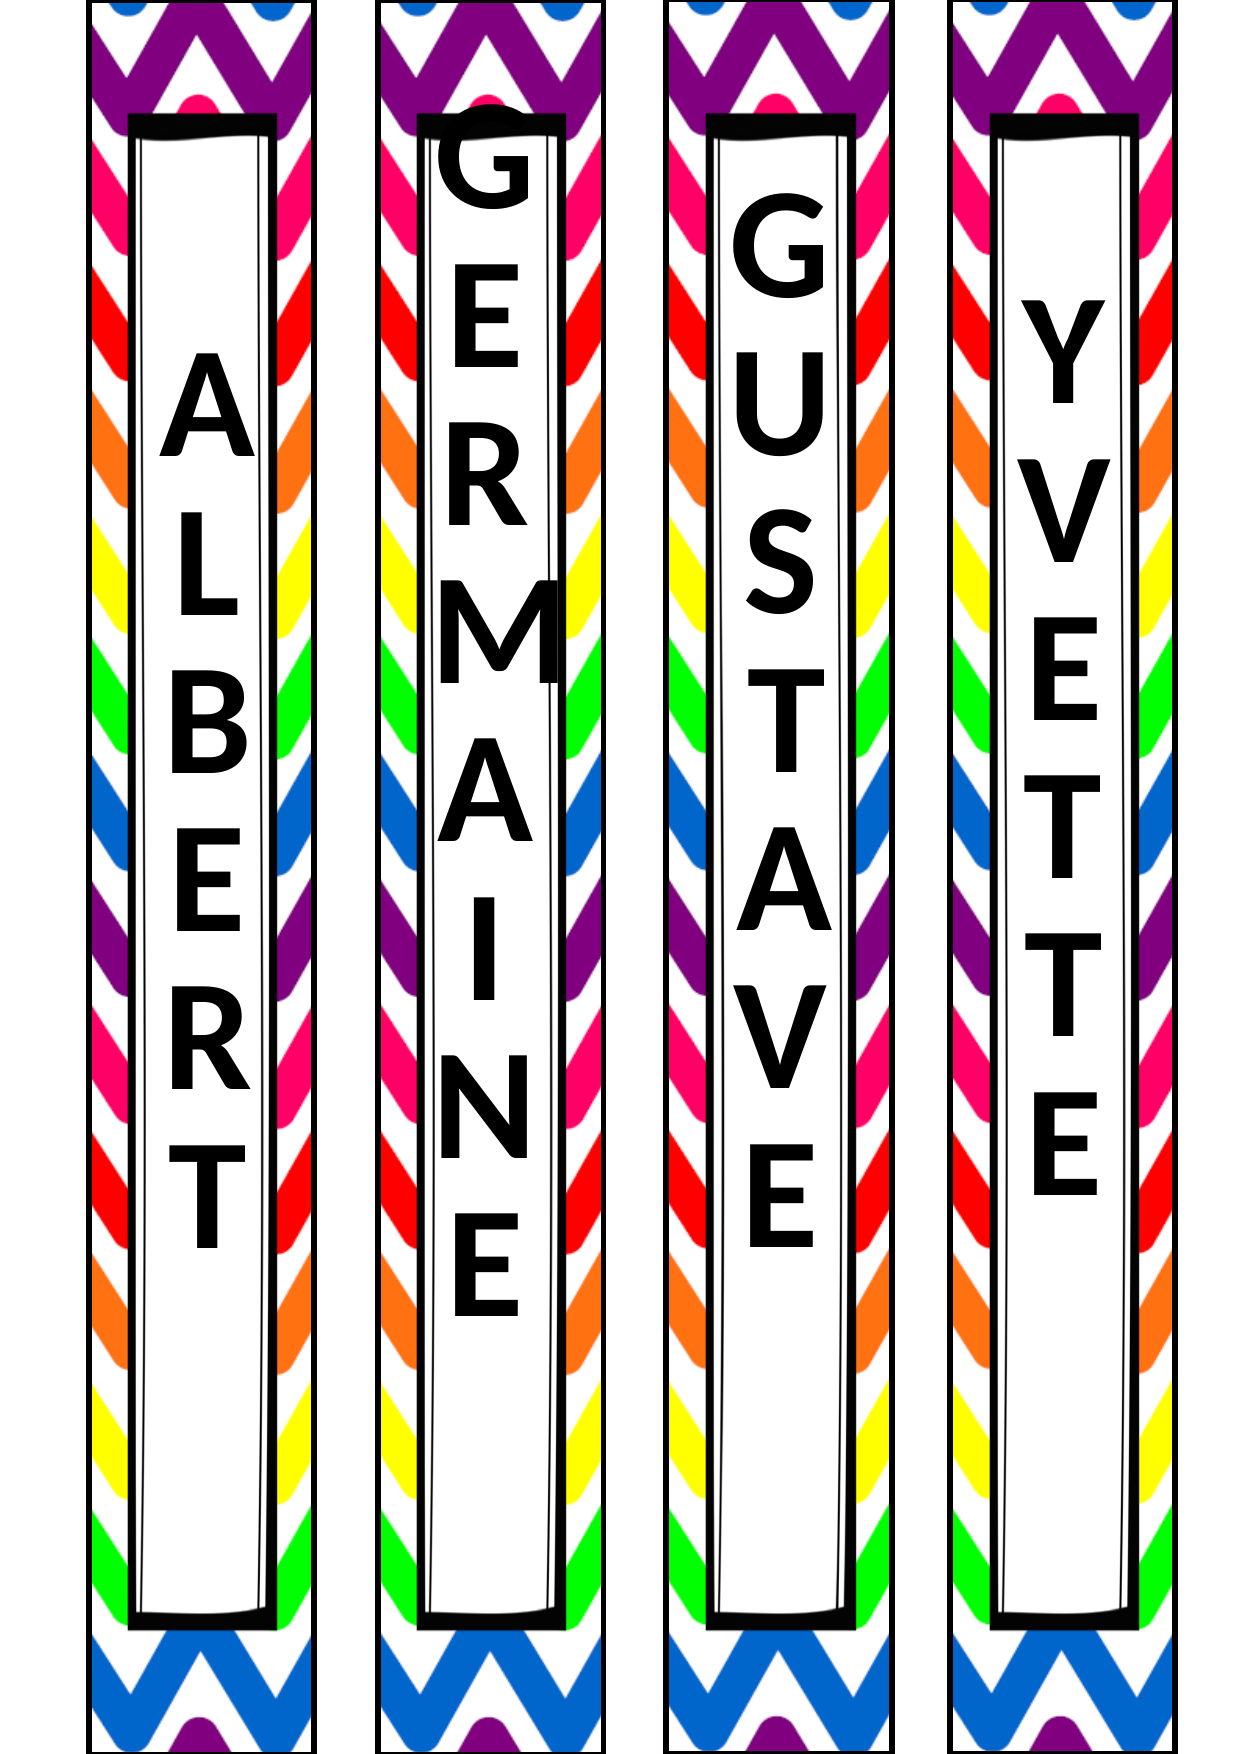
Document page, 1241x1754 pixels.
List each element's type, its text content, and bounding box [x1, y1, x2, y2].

text_box [377, 0, 604, 1754]
text_box [88, 0, 315, 1754]
text_box GUSTAVE [710, 171, 850, 1540]
picture [690, 81, 869, 1648]
text_box [666, 0, 892, 1754]
picture [974, 81, 1152, 1648]
picture [112, 81, 290, 1648]
text_box YVETTE [994, 277, 1134, 1453]
text_box GERMAINE [415, 82, 555, 1644]
text_box [949, 0, 1176, 1754]
text_box ALBERT [138, 330, 277, 1506]
picture [401, 81, 579, 1648]
